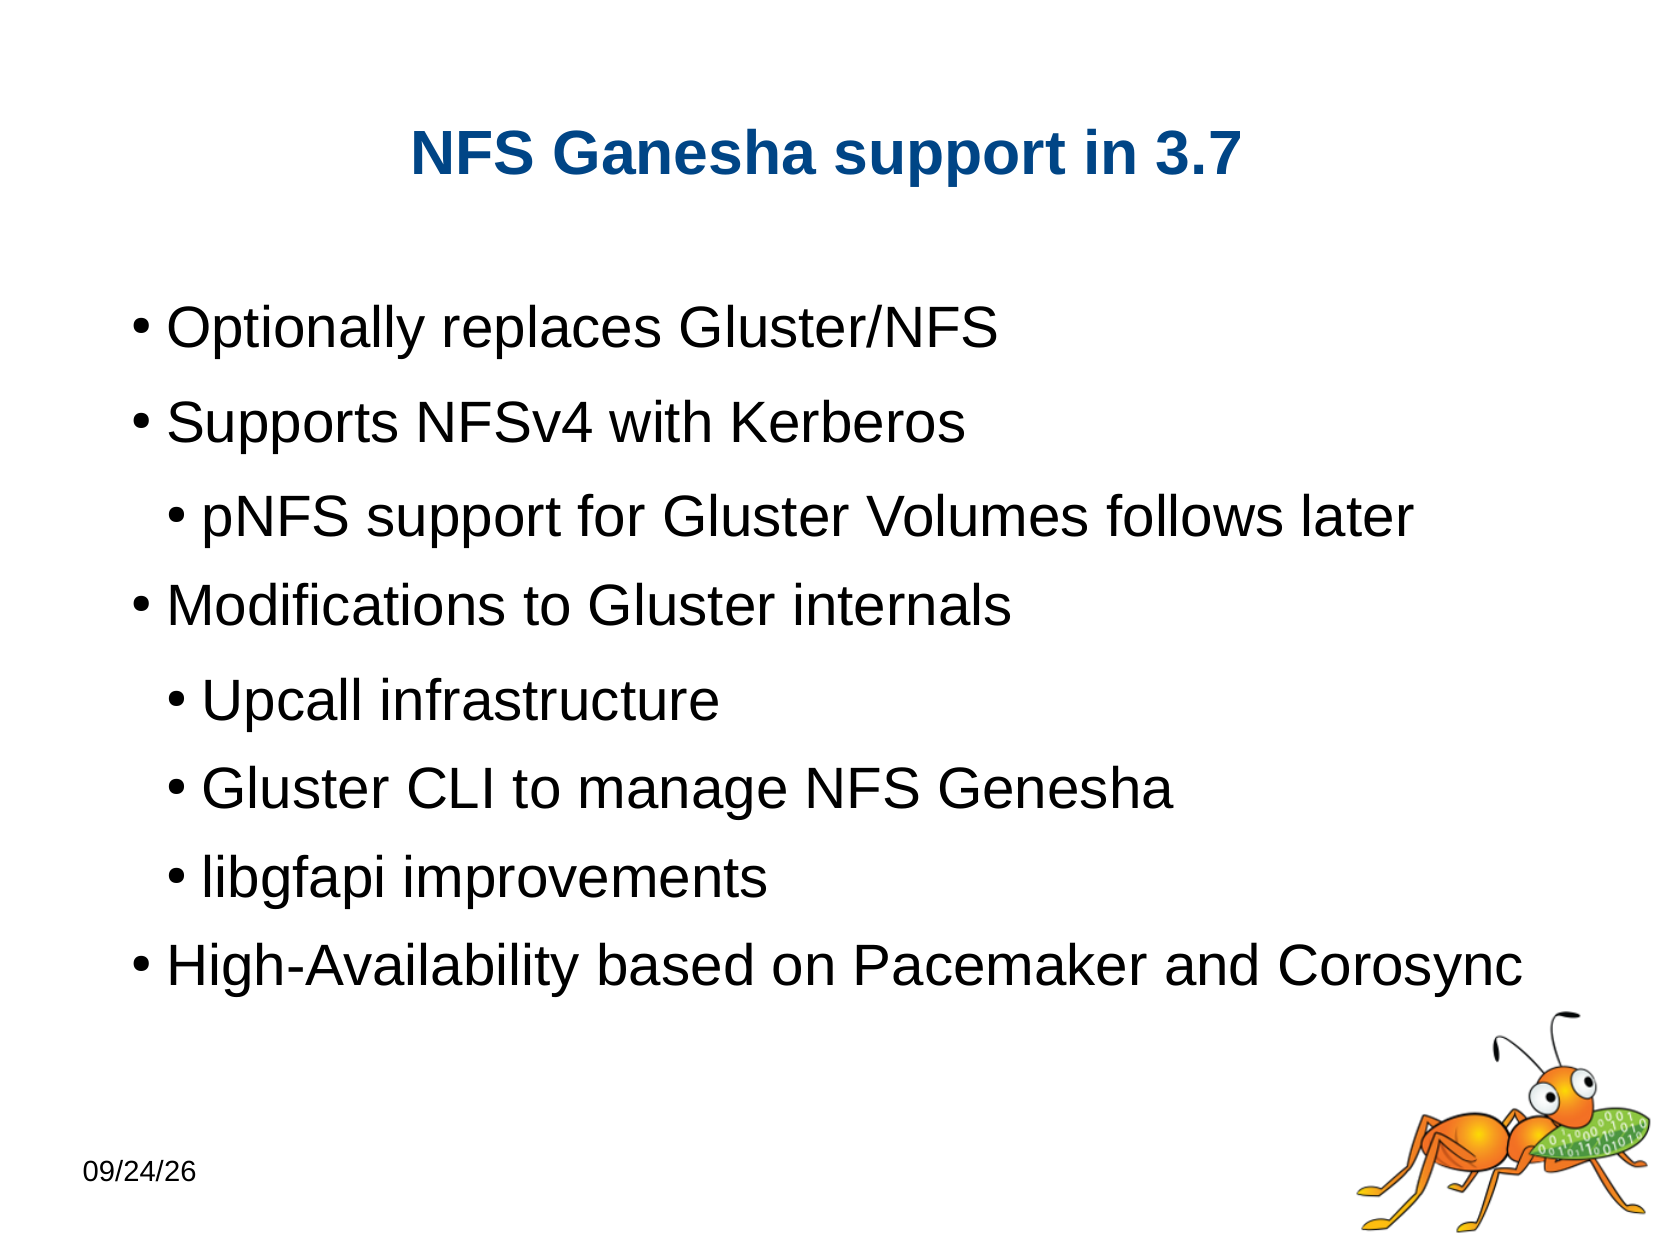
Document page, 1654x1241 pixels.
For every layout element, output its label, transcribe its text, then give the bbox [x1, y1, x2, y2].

list Optionally replaces Gluster/NFS Supports NFSv4 with Kerberos pNFS support for Gluster Volumes follows later Modifications to Gluster internals Upcall infrastructure Gluster CLI to manage NFS Genesha libgfapi improvements High-Availability based on Pacemaker and Corosync [130, 294, 1619, 1120]
title NFS Ganesha support in 3.7 [82, 49, 1571, 257]
picture [1353, 1009, 1654, 1235]
